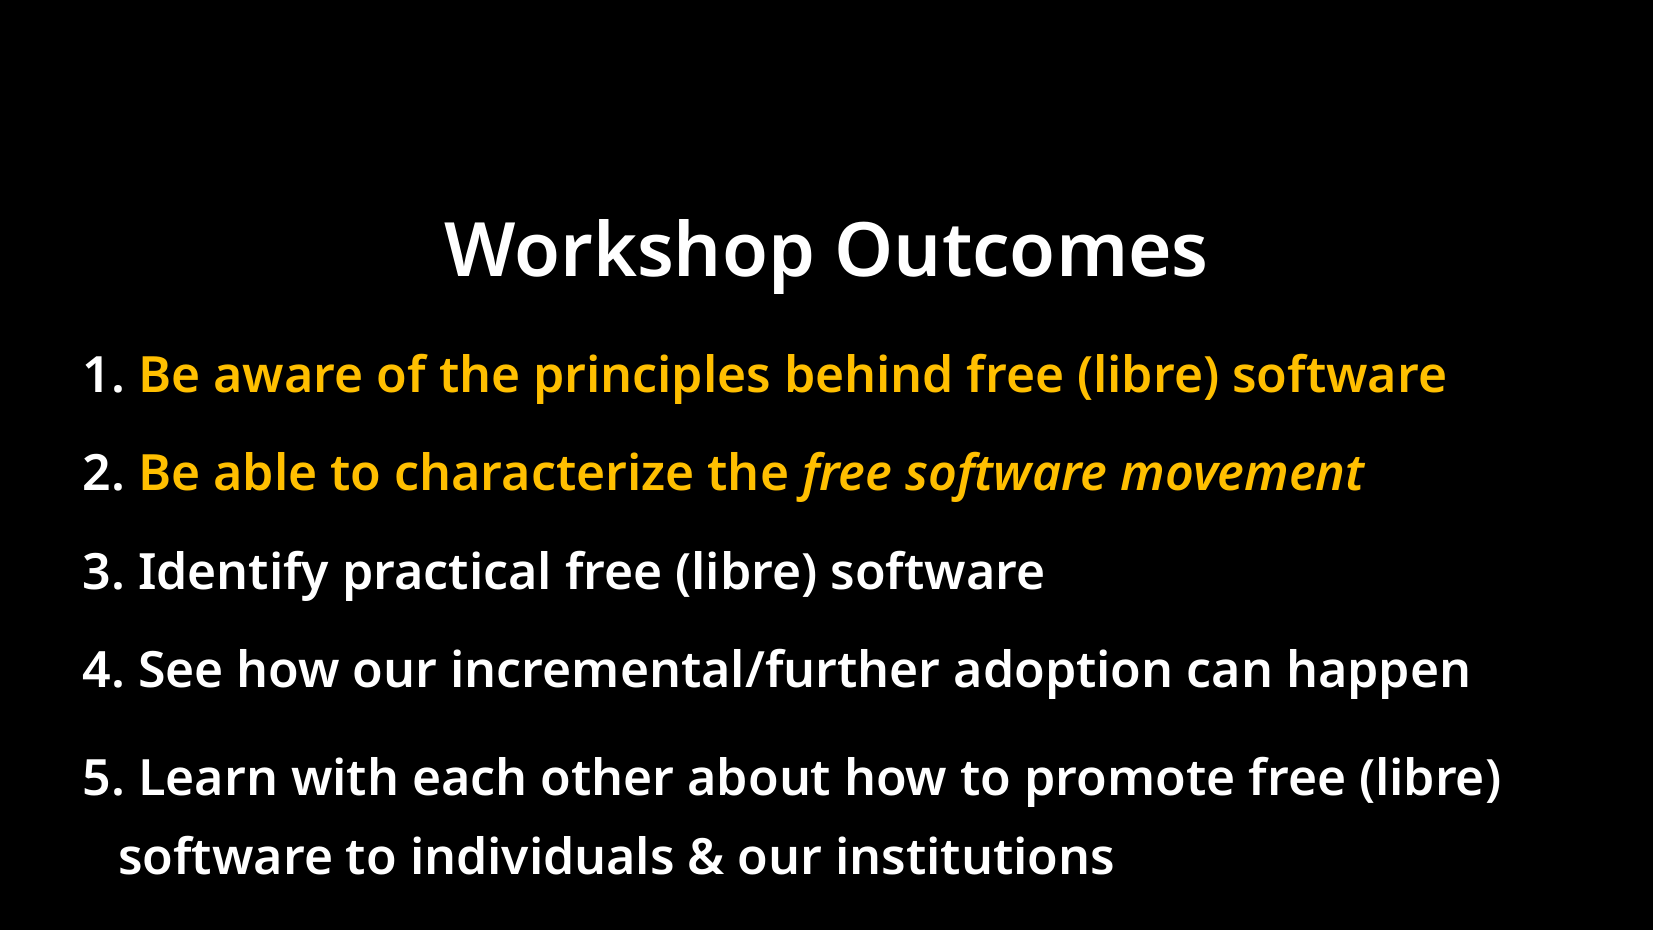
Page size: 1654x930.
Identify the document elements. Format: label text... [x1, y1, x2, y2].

subtitle Be aware of the principles behind free (libre) software Be able to characterize the free software movement Identify practical free (libre) software See how our incremental/further adoption can happen Learn with each other about how to promote free (libre) software to individuals & our institutions [82, 404, 1571, 929]
title Workshop Outcomes [82, 90, 1571, 404]
